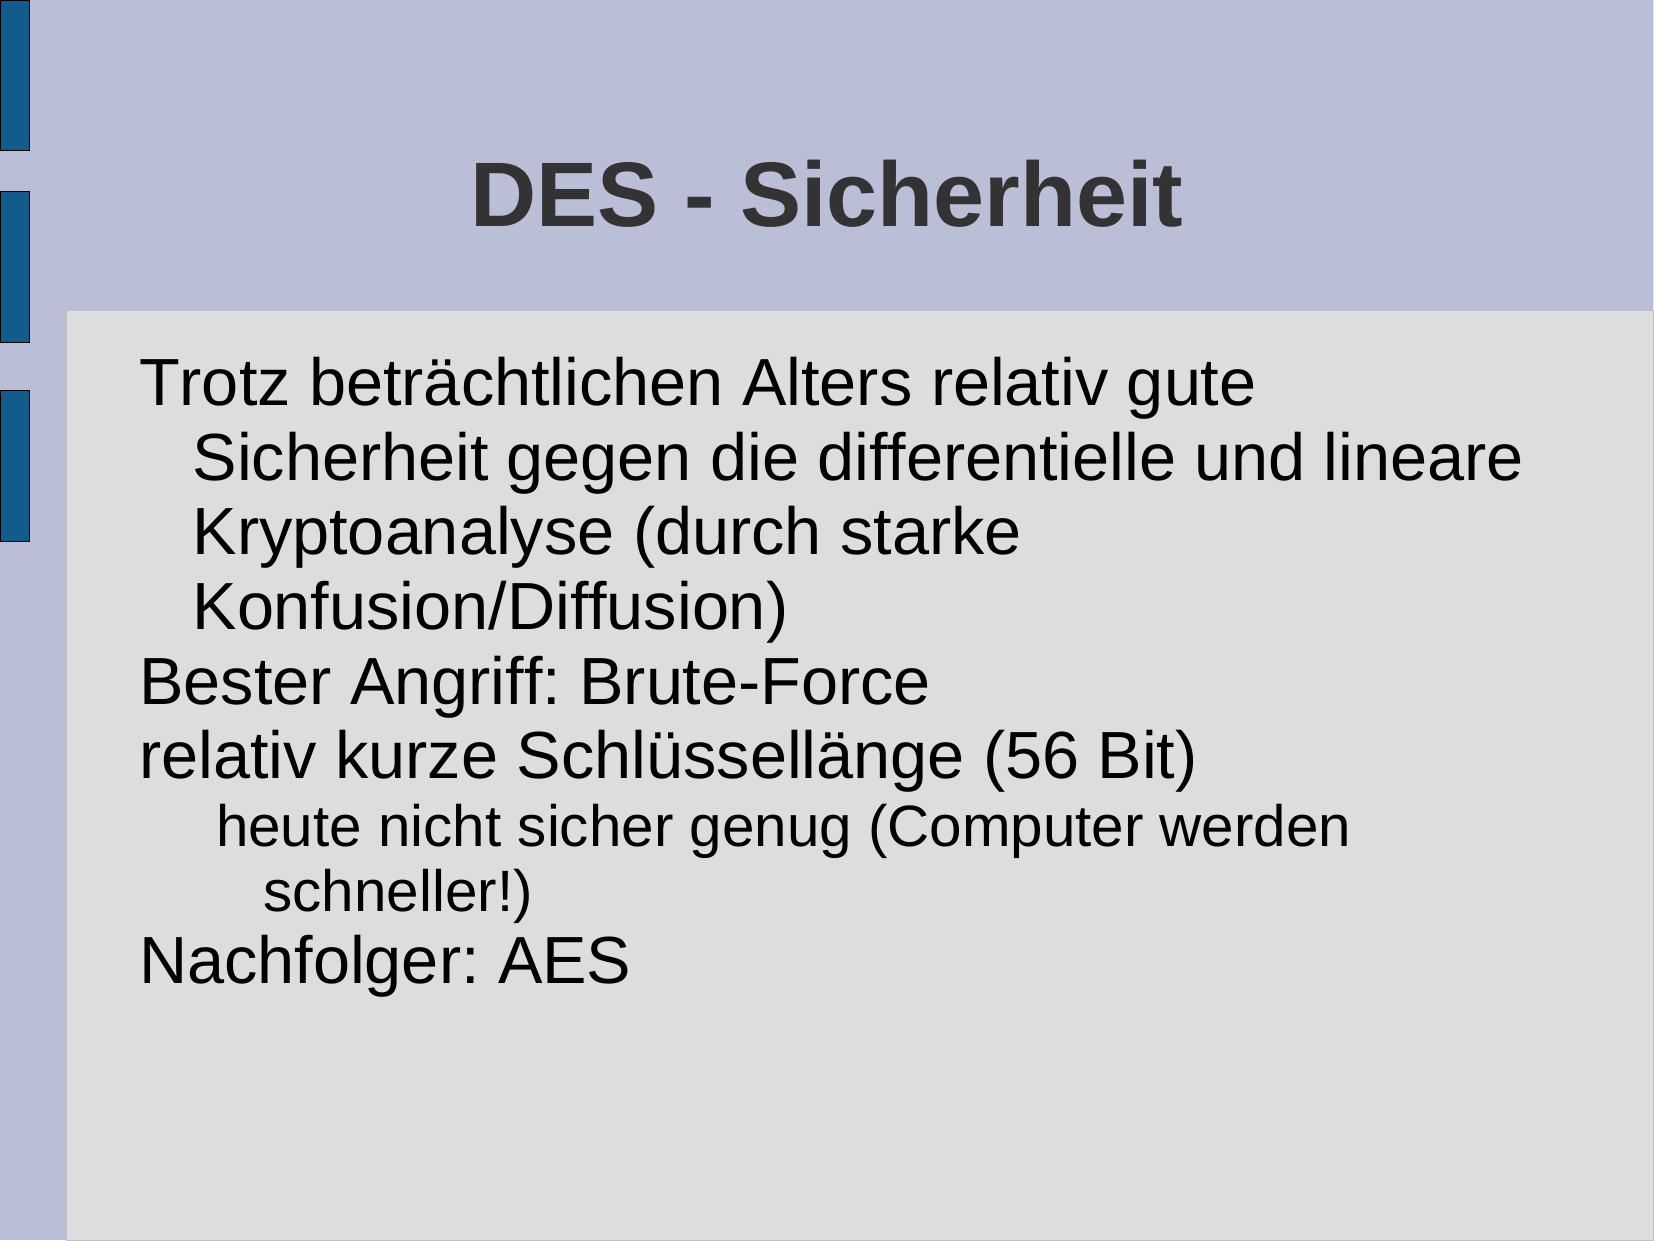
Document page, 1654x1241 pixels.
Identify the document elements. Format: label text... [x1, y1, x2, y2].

list Trotz beträchtlichen Alters relativ gute Sicherheit gegen die differentielle und lineare Kryptoanalyse (durch starke Konfusion/Diffusion) Bester Angriff: Brute-Force relativ kurze Schlüssellänge (56 Bit) heute nicht sicher genug (Computer werden schneller!) Nachfolger: AES [121, 344, 1534, 1127]
title DES - Sicherheit [121, 91, 1534, 299]
